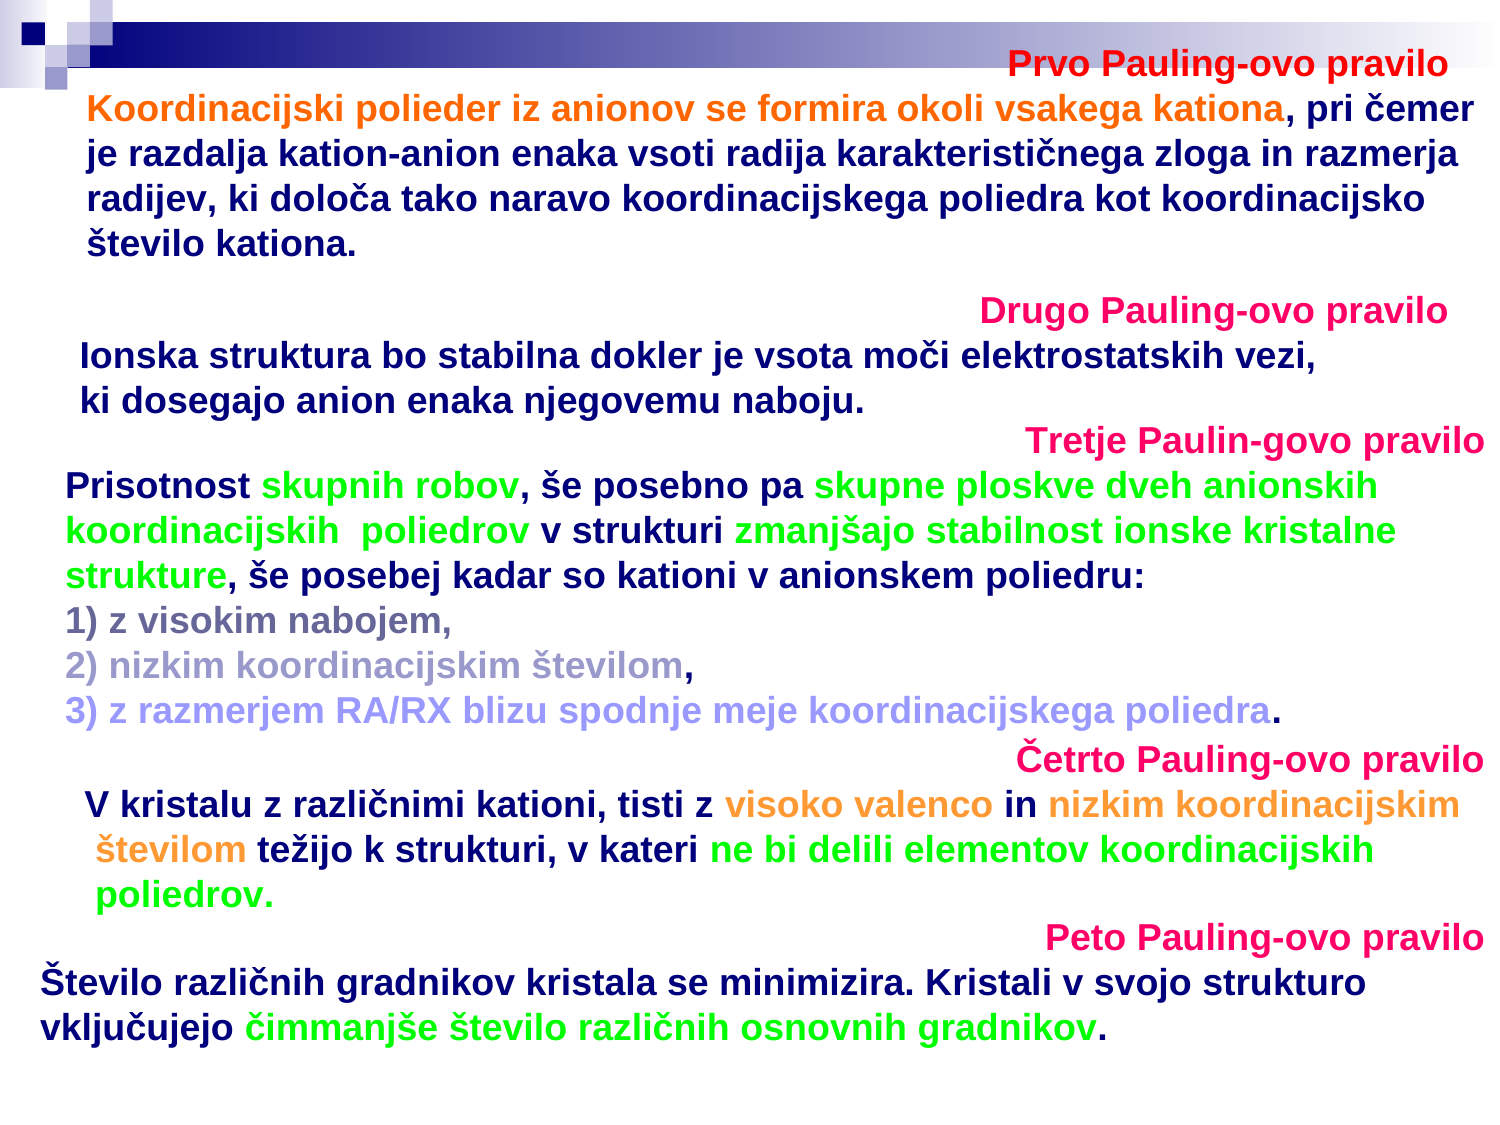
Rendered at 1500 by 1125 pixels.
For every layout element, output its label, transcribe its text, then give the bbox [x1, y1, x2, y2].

text_box Prvo Pauling-ovo pravilo Koordinacijski polieder iz anionov se formira okoli vsakega kationa, pri čemer je razdalja kation-anion enaka vsoti radija karakterističnega zloga in razmerja radijev, ki določa tako naravo koordinacijskega poliedra kot koordinacijsko število kationa. [71, 30, 1500, 317]
text_box Peto Pauling-ovo pravilo Število različnih gradnikov kristala se minimizira. Kristali v svojo strukturo vključujejo čimmanjše število različnih osnovnih gradnikov. [25, 904, 1500, 1101]
text_box Tretje Paulin-govo pravilo Prisotnost skupnih robov, še posebno pa skupne ploskve dveh anionskih koordinacijskih poliedrov v strukturi zmanjšajo stabilnost ionske kristalne strukture, še posebej kadar so kationi v anionskem poliedru: 1) z visokim nabojem, 2) nizkim koordinacijskim številom, 3) z razmerjem RA/RX blizu spodnje meje koordinacijskega poliedra. [50, 408, 1500, 740]
text_box Četrto Pauling-ovo pravilo V kristalu z različnimi kationi, tisti z visoko valenco in nizkim koordinacijskim številom težijo k strukturi, v kateri ne bi delili elementov koordinacijskih poliedrov. [69, 727, 1500, 904]
text_box Drugo Pauling-ovo pravilo Ionska struktura bo stabilna dokler je vsota moči elektrostatskih vezi, ki dosegajo anion enaka njegovemu naboju. [64, 278, 1464, 408]
